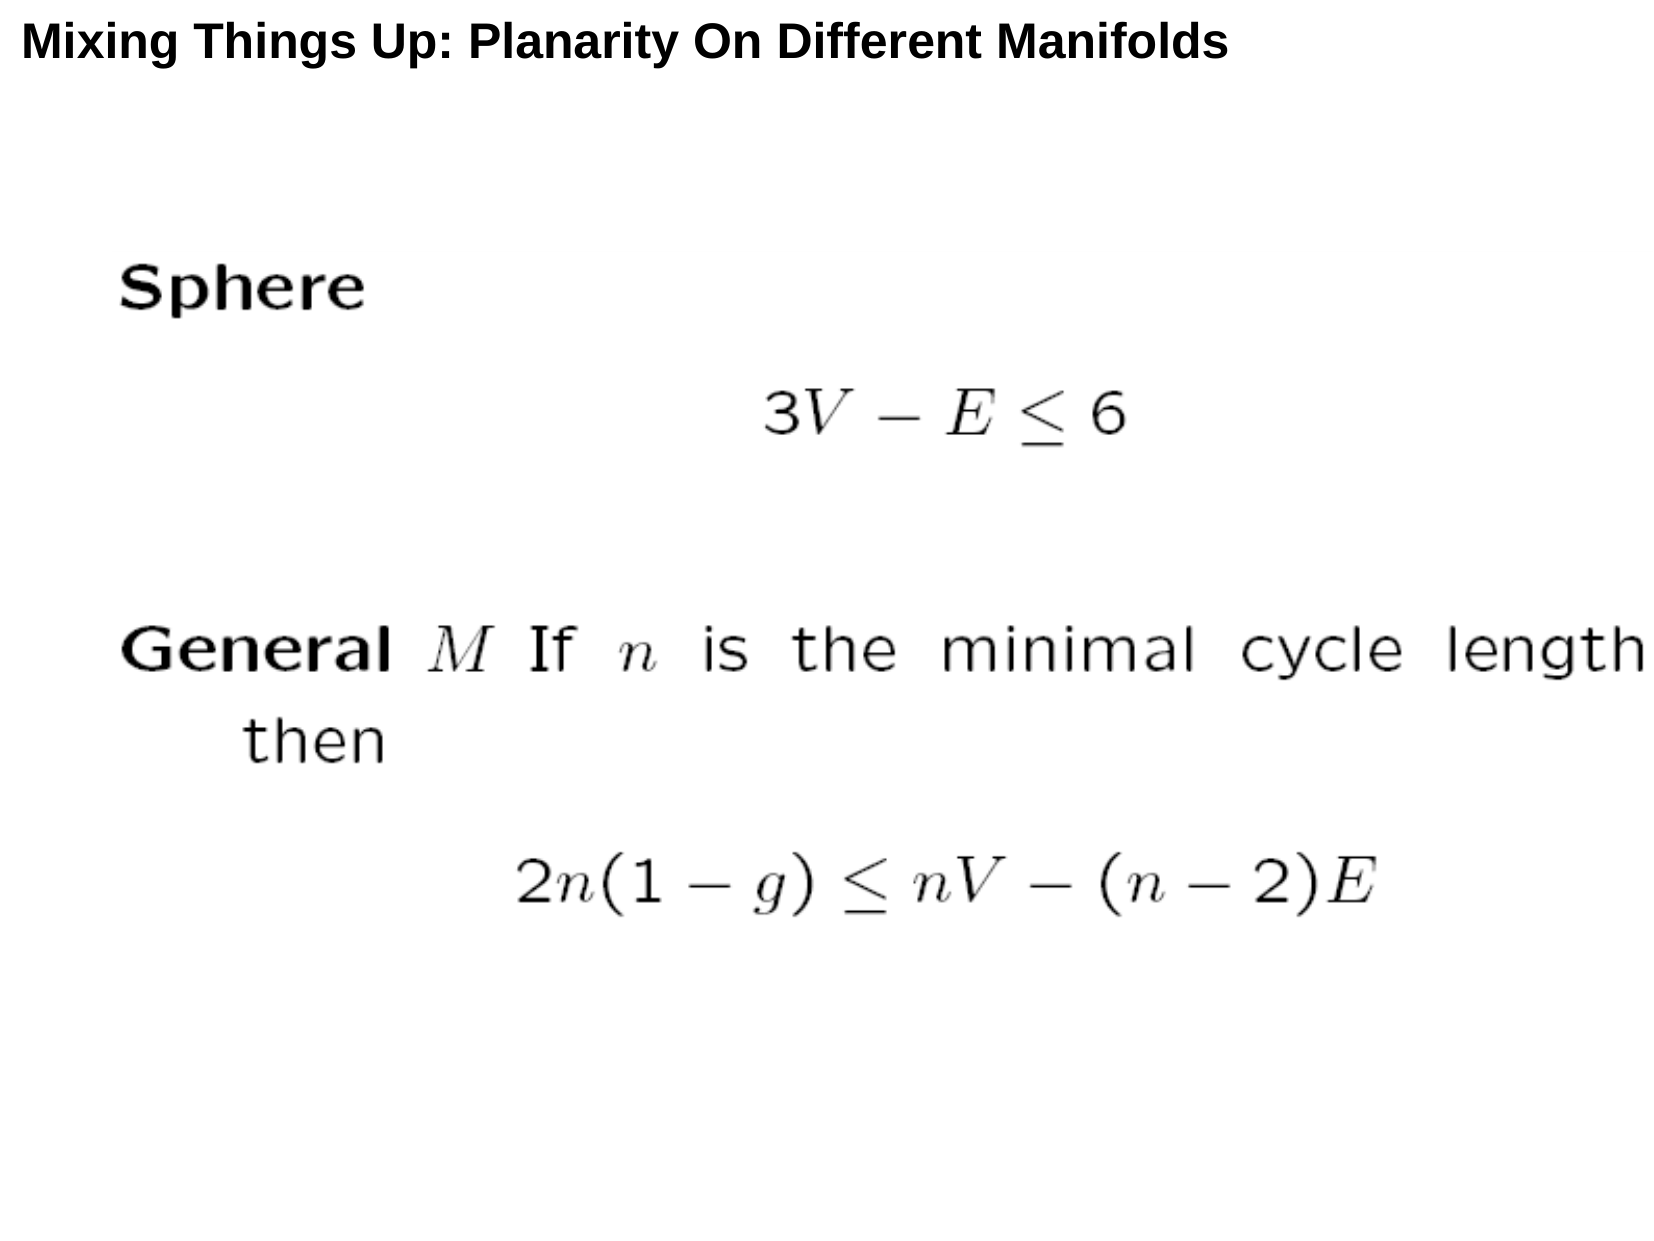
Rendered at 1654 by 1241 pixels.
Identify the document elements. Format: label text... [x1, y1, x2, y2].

picture [112, 250, 1654, 938]
text_box Mixing Things Up: Planarity On Different Manifolds [6, 6, 1276, 79]
